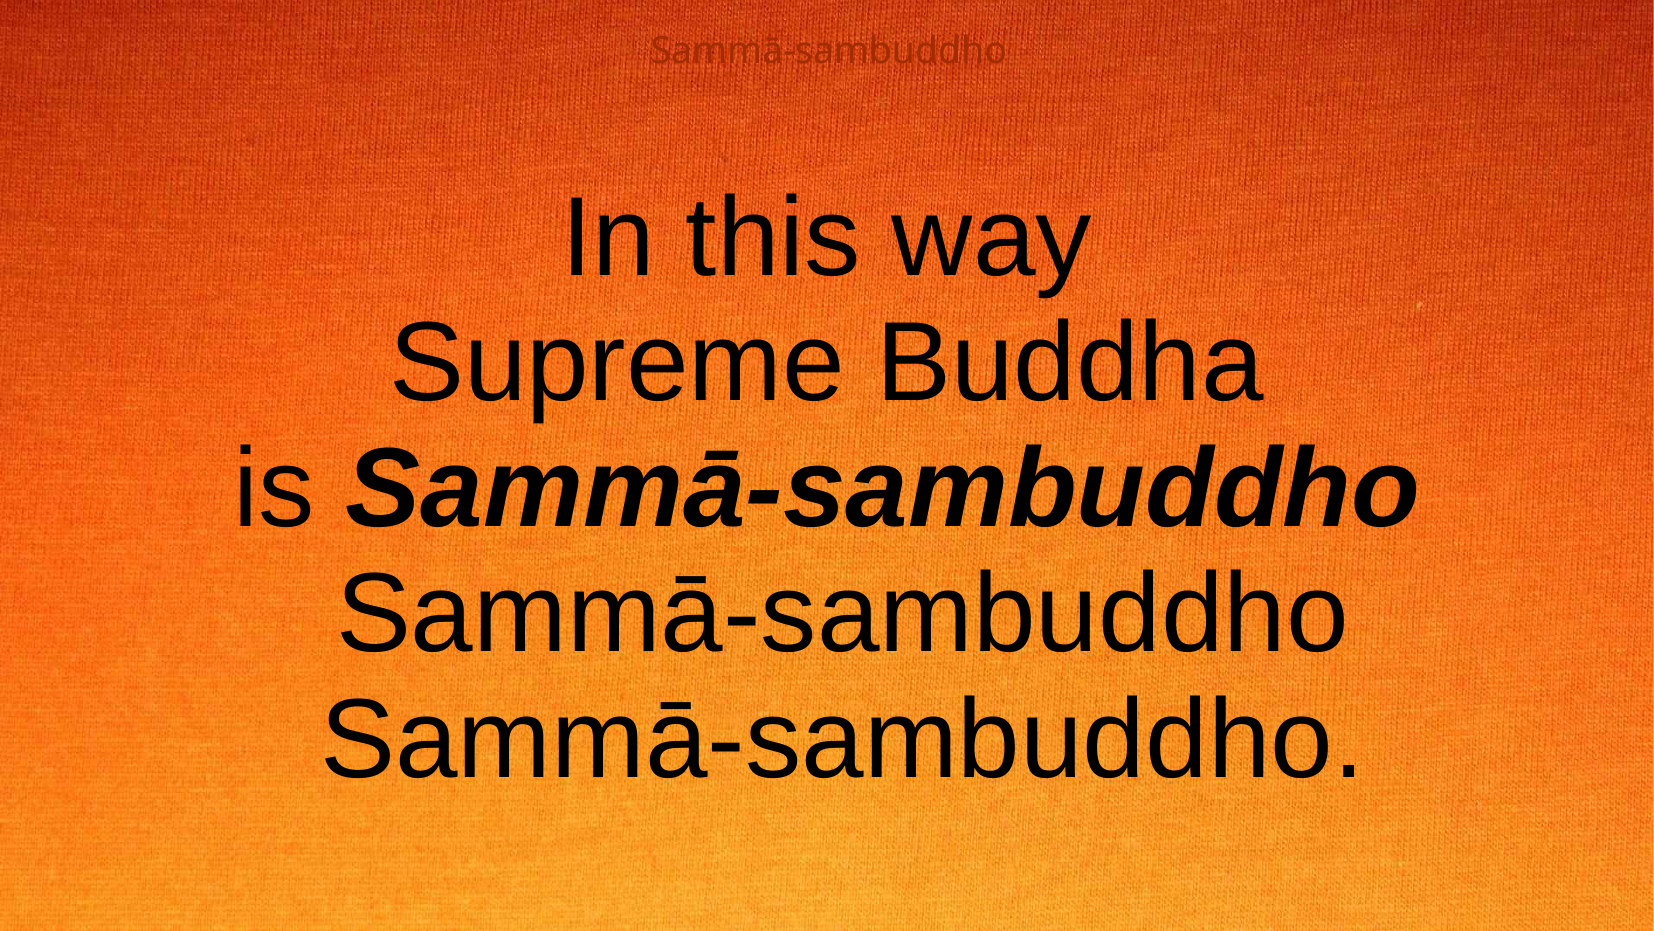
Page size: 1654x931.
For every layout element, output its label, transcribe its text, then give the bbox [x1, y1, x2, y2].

picture [0, 0, 1654, 931]
text_box Sammā-sambuddho [1, 16, 1654, 77]
subtitle In this way Supreme Buddha is Sammā-sambuddho Sammā-sambuddho Sammā-sambuddho. [82, 173, 1571, 802]
